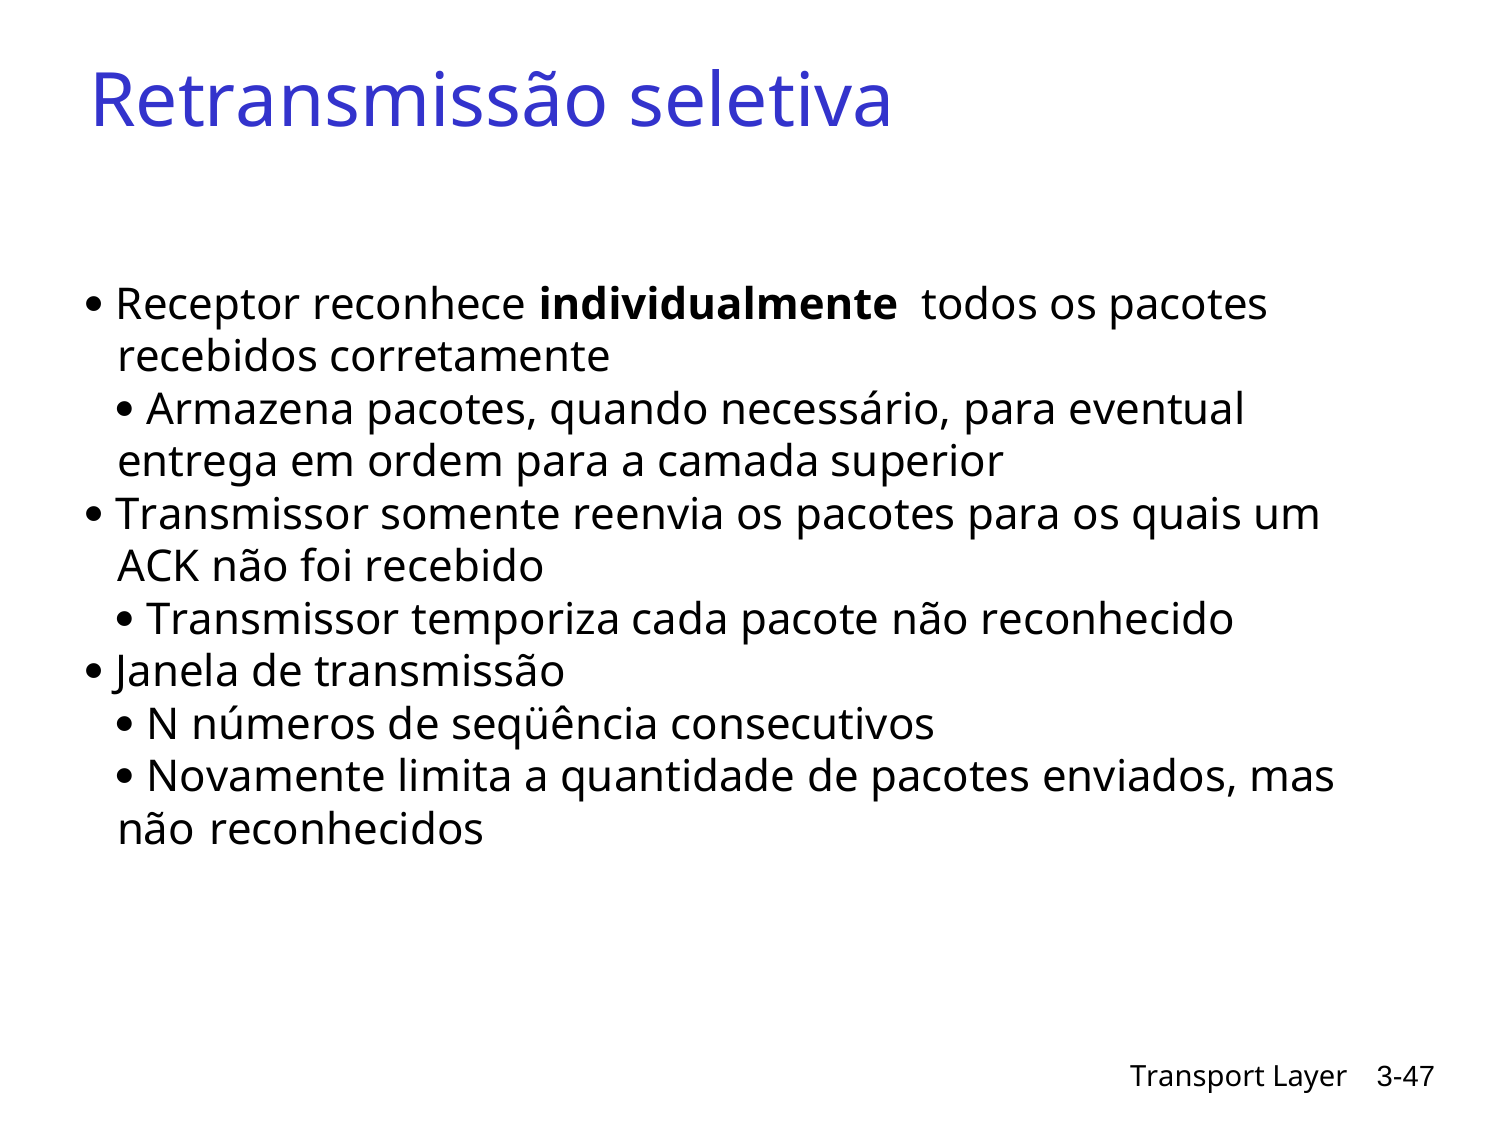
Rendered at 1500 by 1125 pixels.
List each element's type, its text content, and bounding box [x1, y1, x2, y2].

text_box 3-<número> [1339, 1050, 1451, 1125]
list  Receptor reconhece individualmente todos os pacotes recebidos corretamente  Armazena pacotes, quando necessário, para eventual entrega em ordem para a camada superior  Transmissor somente reenvia os pacotes para os quais um ACK não foi recebido  Transmissor temporiza cada pacote não reconhecido  Janela de transmissão  N números de seqüência consecutivos  Novamente limita a quantidade de pacotes enviados, mas não reconhecidos [71, 267, 1422, 928]
text_box Transport Layer [887, 1050, 1339, 1125]
text_box Retransmissão seletiva [74, 44, 1459, 170]
